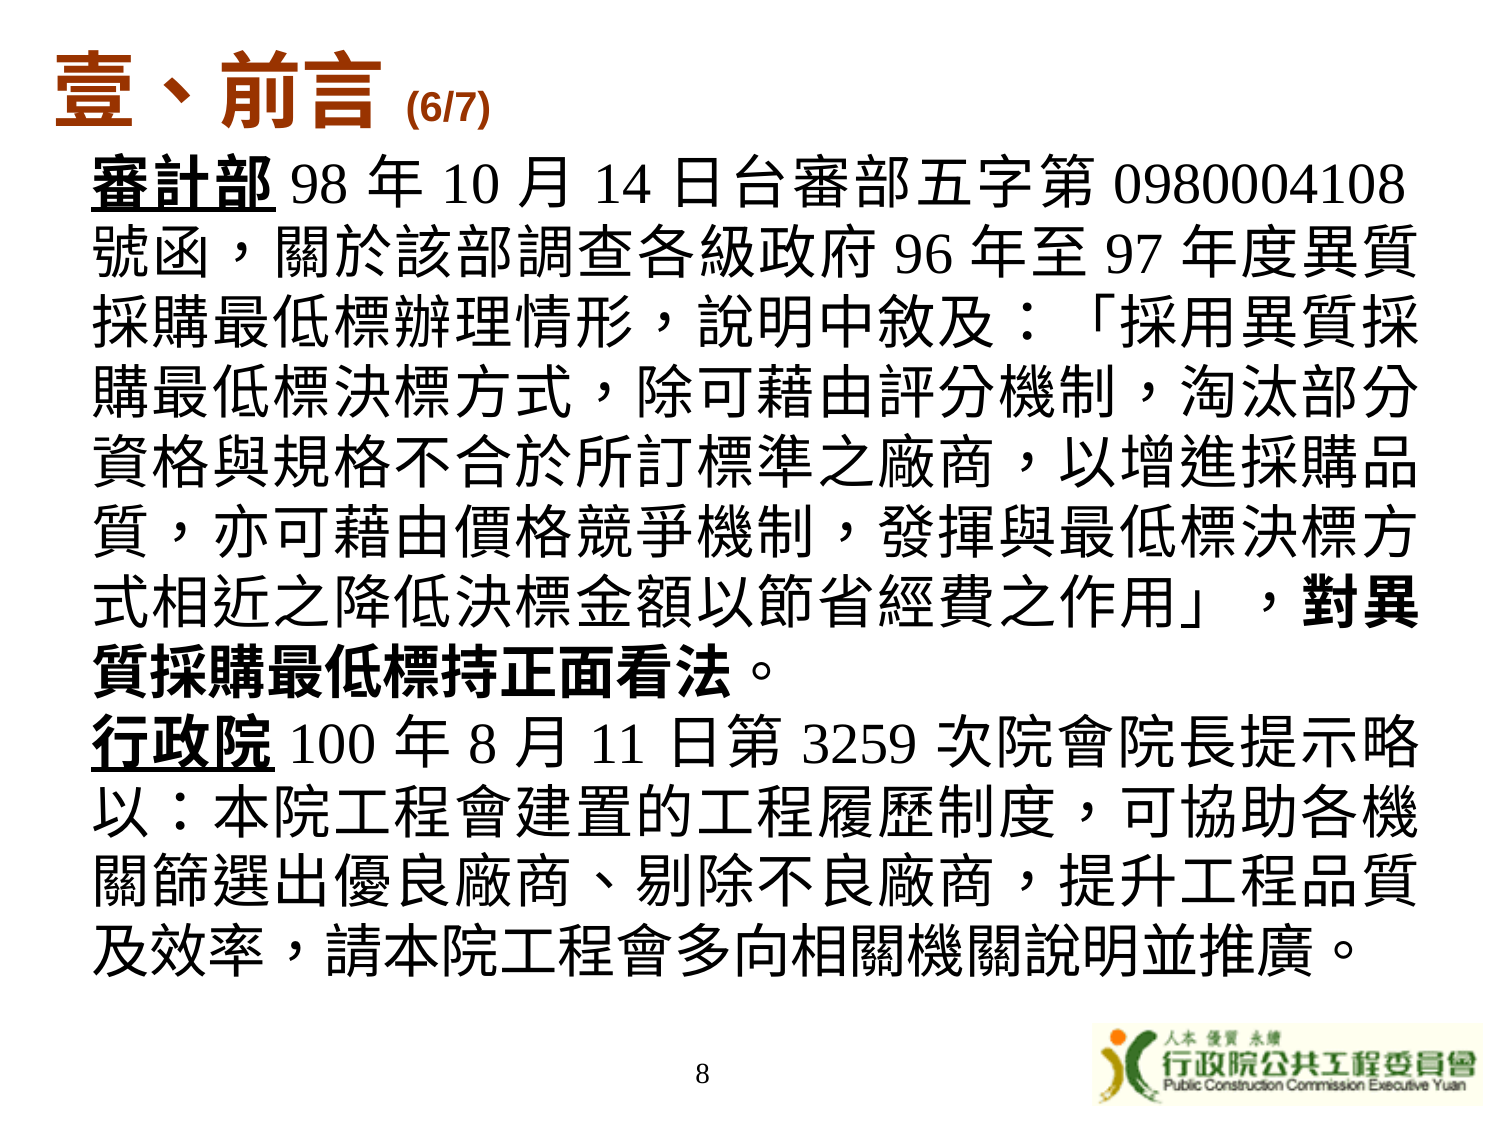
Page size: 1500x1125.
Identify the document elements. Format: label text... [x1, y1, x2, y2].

picture [1092, 1023, 1483, 1106]
title 壹、前言(6/7) [37, 25, 1461, 152]
text_box 審計部98年10月14日台審部五字第0980004108號函，關於該部調查各級政府96年至97年度異質採購最低標辦理情形，說明中敘及：「採用異質採購最低標決標方式，除可藉由評分機制，淘汰部分資格與規格不合於所訂標準之廠商，以增進採購品質，亦可藉由價格競爭機制，發揮與最低標決標方式相近之降低決標金額以節省經費之作用」，對異質採購最低標持正面看法。 行政院100年8月11日第3259次院會院長提示略以：本院工程會建置的工程履歷制度，可協助各機關篩選出優良廠商、剔除不良廠商，提升工程品質及效率，請本院工程會多向相關機關說明並推廣。 [76, 137, 1436, 993]
text_box <編號> [643, 1046, 762, 1098]
